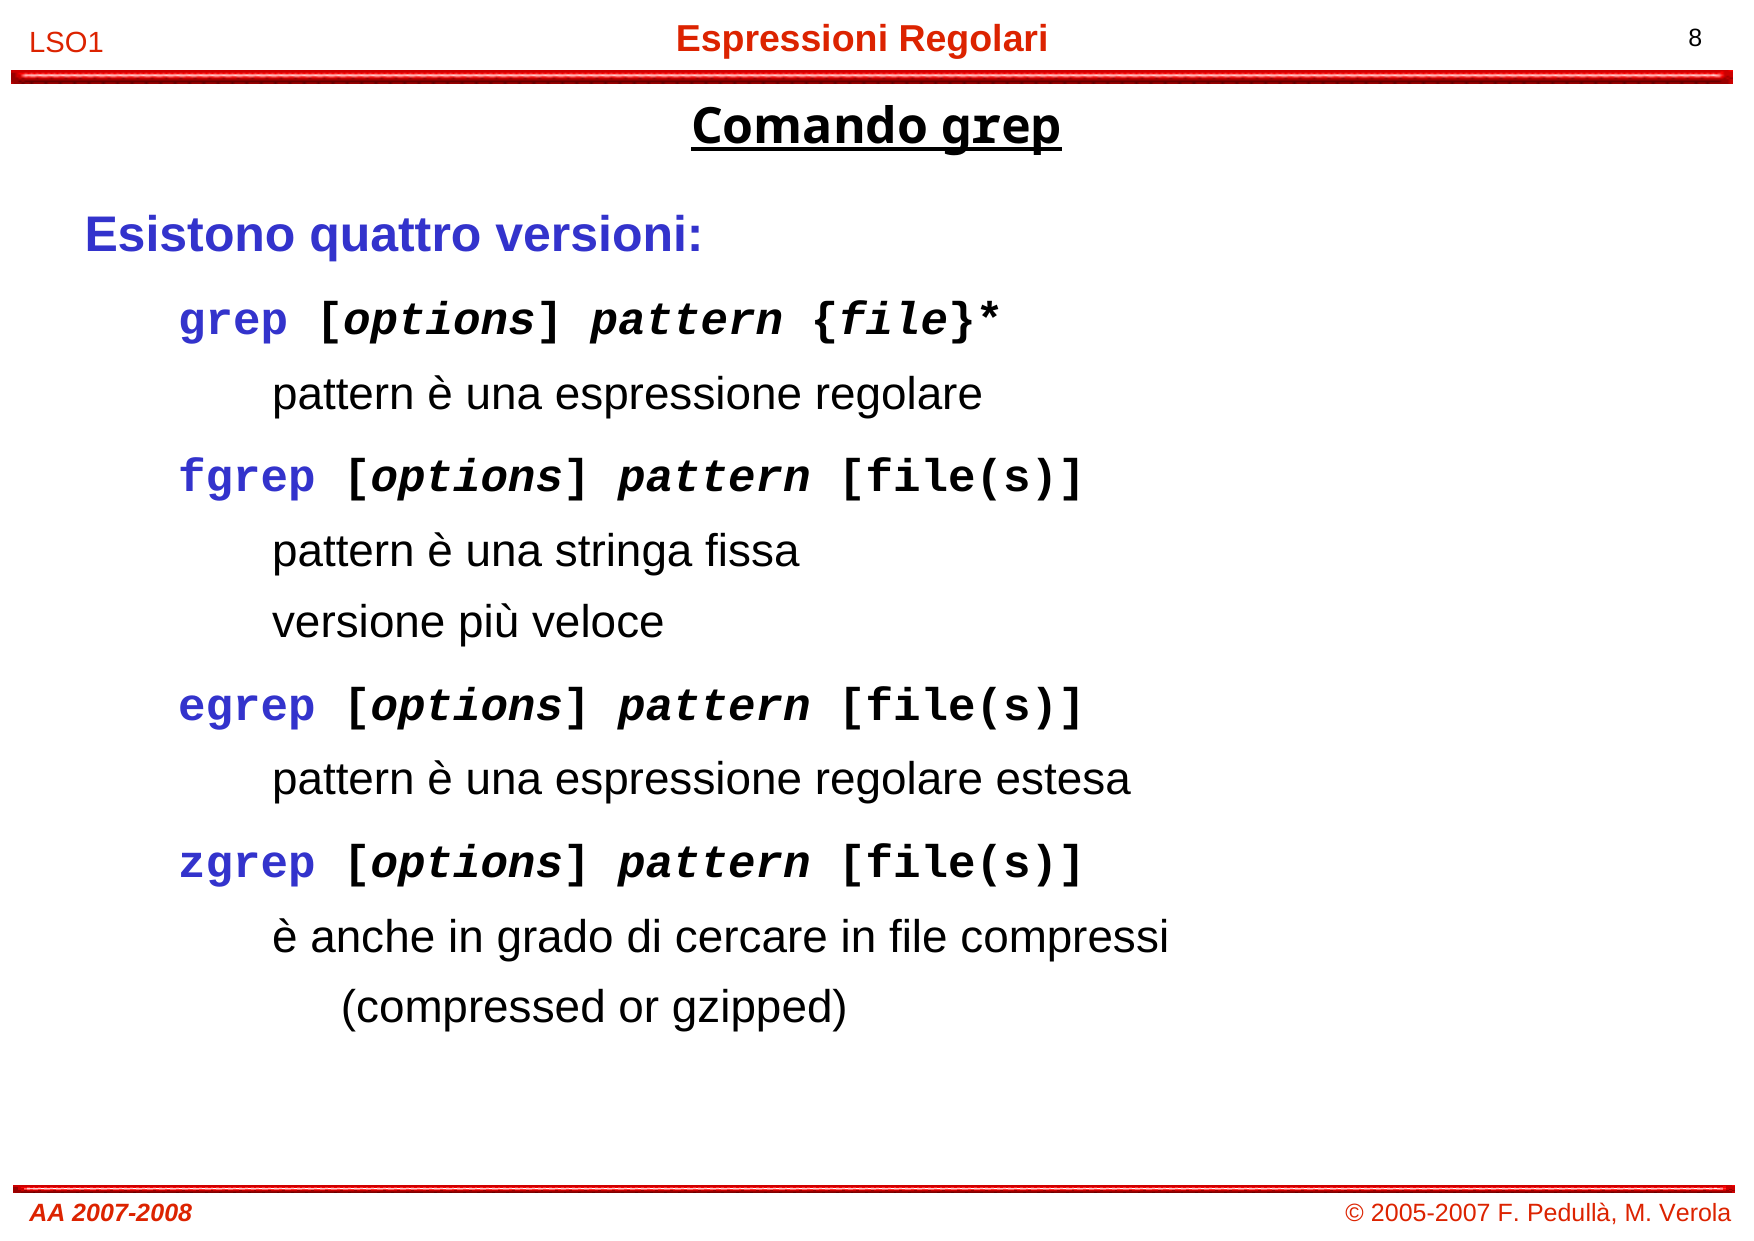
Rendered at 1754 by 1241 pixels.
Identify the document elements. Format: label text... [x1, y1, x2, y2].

picture [11, 70, 1733, 84]
list Esistono quattro versioni: grep [options] pattern {file}* pattern è una espressione regolare fgrep [options] pattern [file(s)] pattern è una stringa fissa versione più veloce egrep [options] pattern [file(s)] pattern è una espressione regolare estesa zgrep [options] pattern [file(s)] è anche in grado di cercare in file compressi (compressed or gzipped) [69, 198, 1707, 1054]
picture [13, 1185, 1735, 1193]
title Comando grep [655, 78, 1098, 174]
